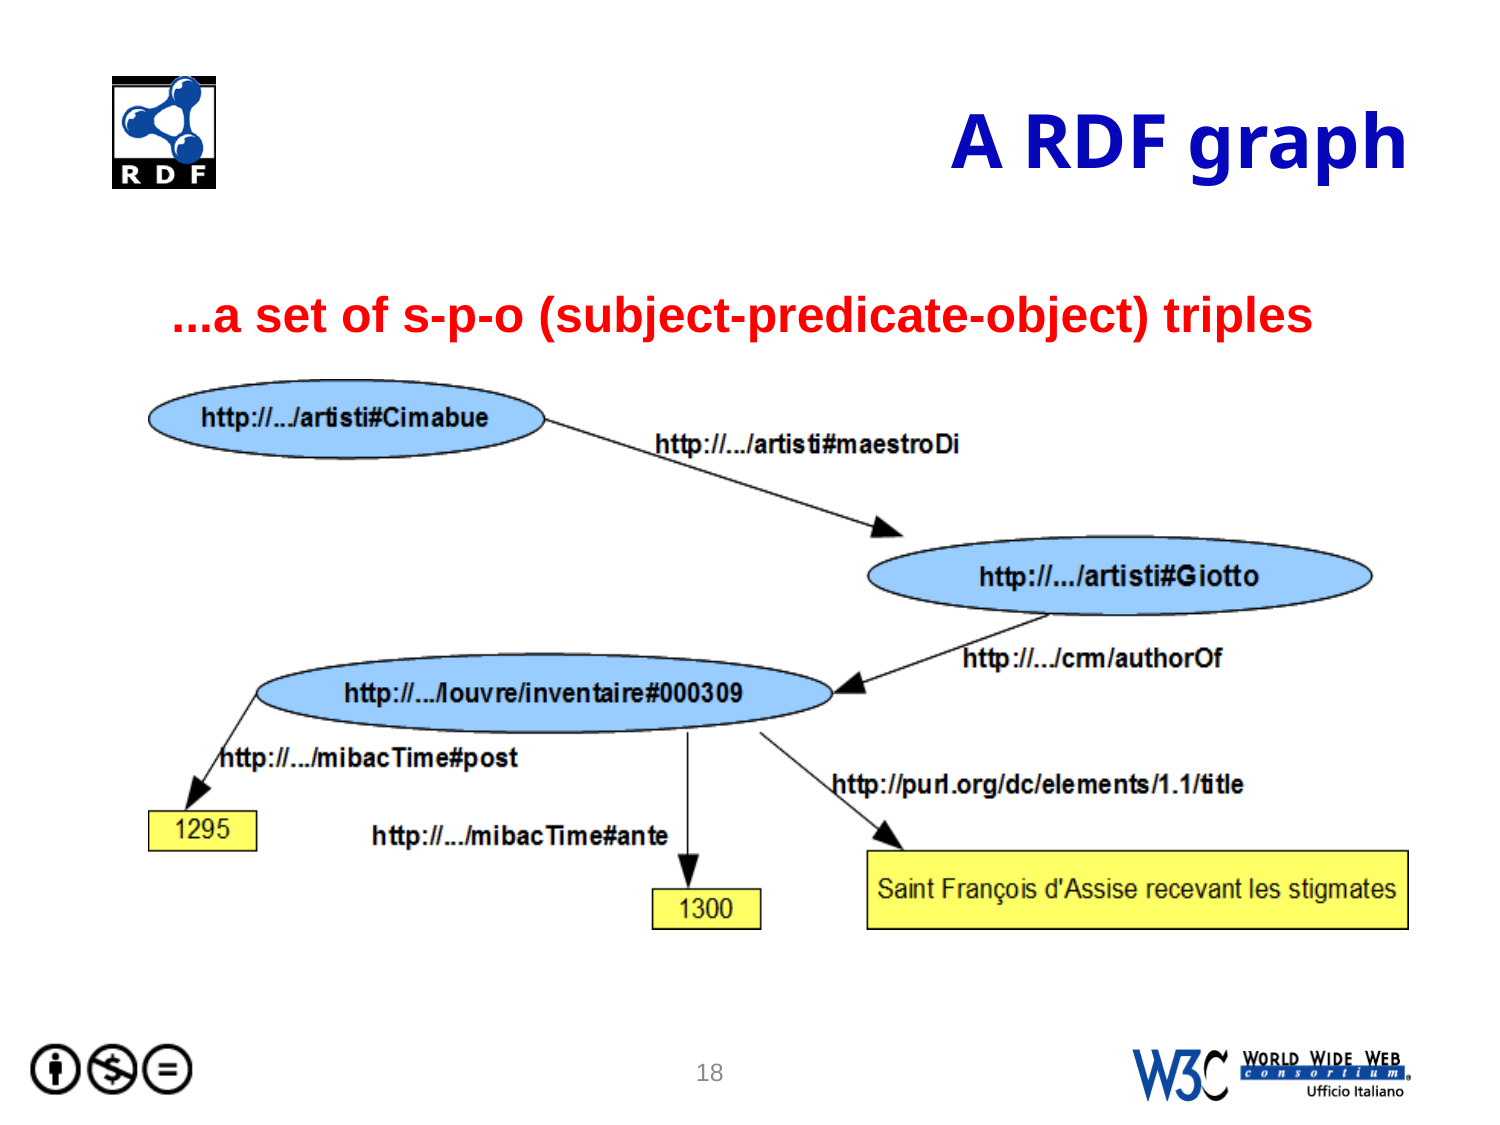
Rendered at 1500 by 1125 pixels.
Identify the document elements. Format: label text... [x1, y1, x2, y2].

title A RDF graph [75, 45, 1425, 233]
slide_number <number> [680, 1041, 761, 1102]
picture [1132, 1049, 1412, 1102]
picture [15, 1022, 205, 1106]
picture [112, 76, 216, 189]
list ...a set of s-p-o (subject-predicate-object) triples [75, 262, 1425, 964]
picture [148, 379, 1409, 930]
